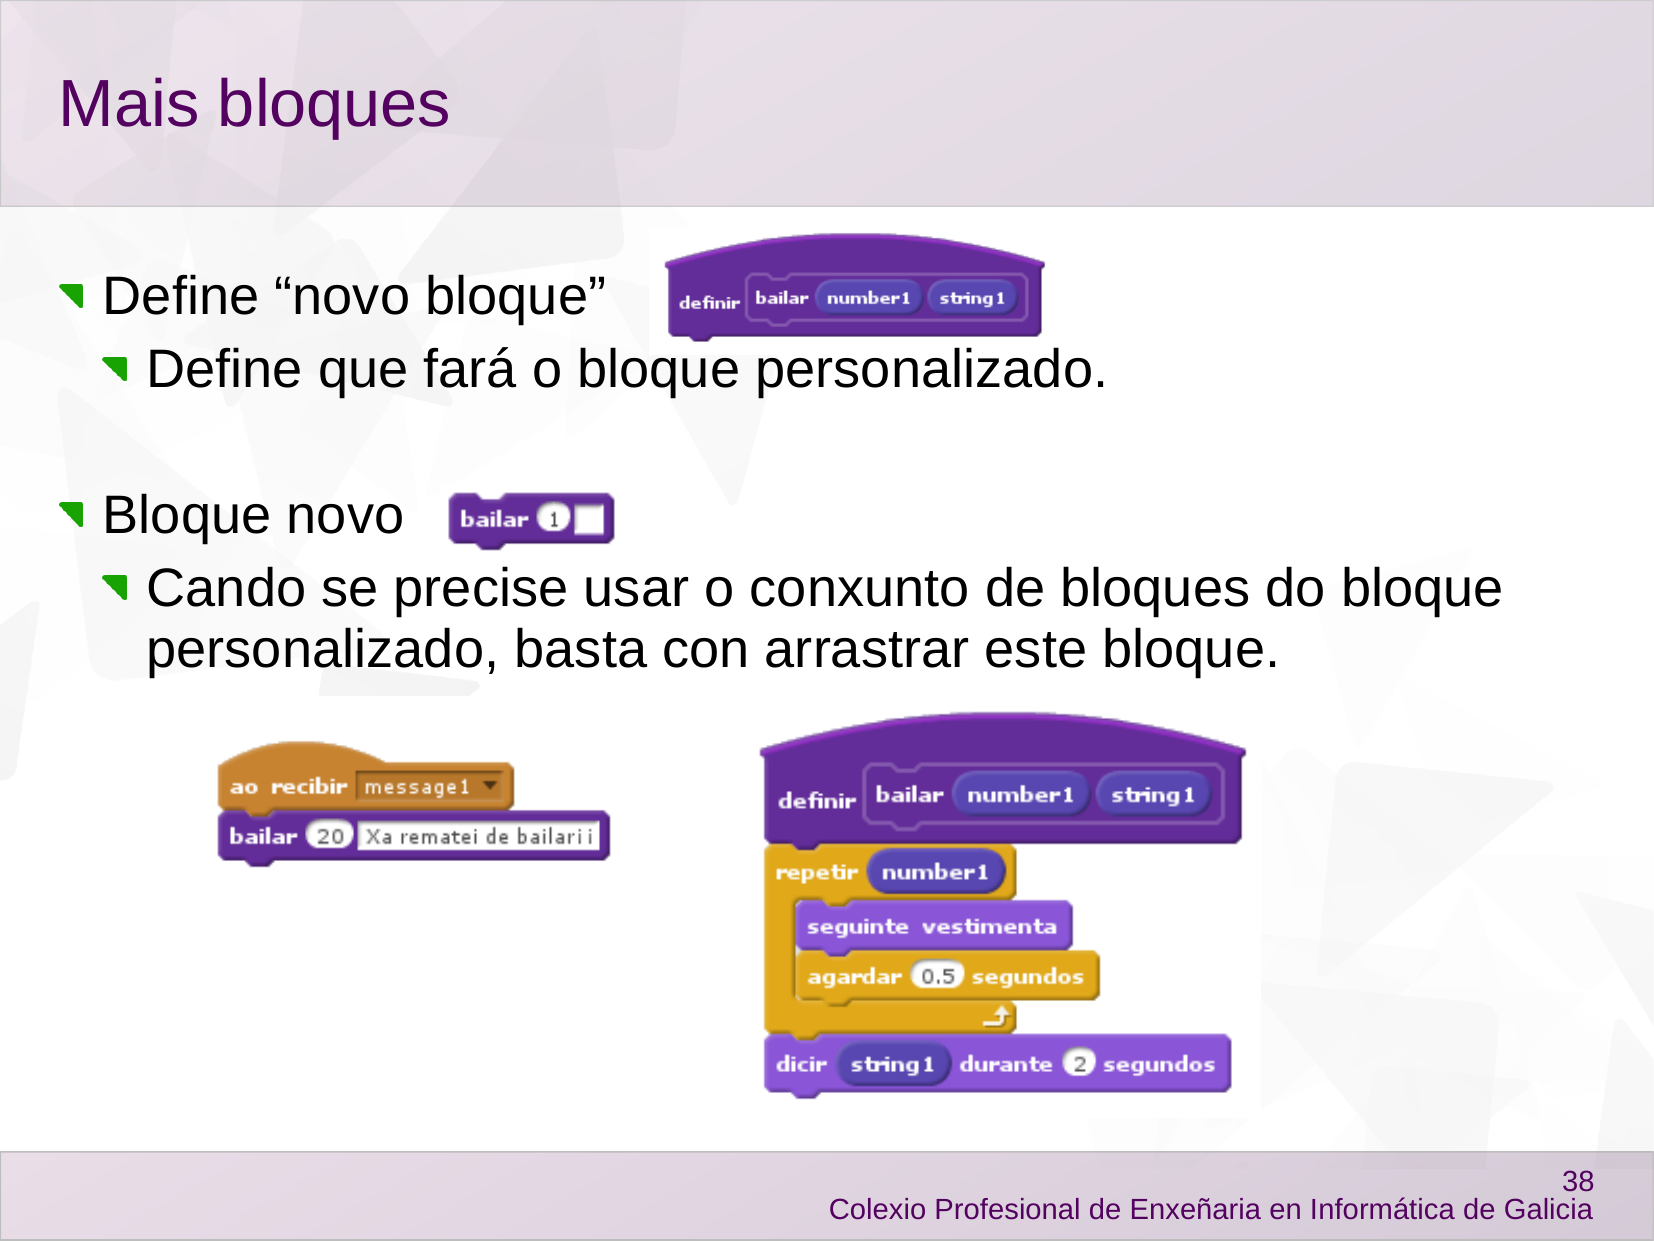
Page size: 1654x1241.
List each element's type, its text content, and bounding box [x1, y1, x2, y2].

picture [206, 548, 1654, 1169]
title Mais bloques [59, 29, 1595, 178]
picture [441, 483, 621, 562]
list Define “novo bloque” Define que fará o bloque personalizado. Bloque novo Cando se precise usar o conxunto de bloques do bloque personalizado, basta con arrastrar este bloque. [59, 265, 1595, 986]
picture [0, 0, 1063, 931]
